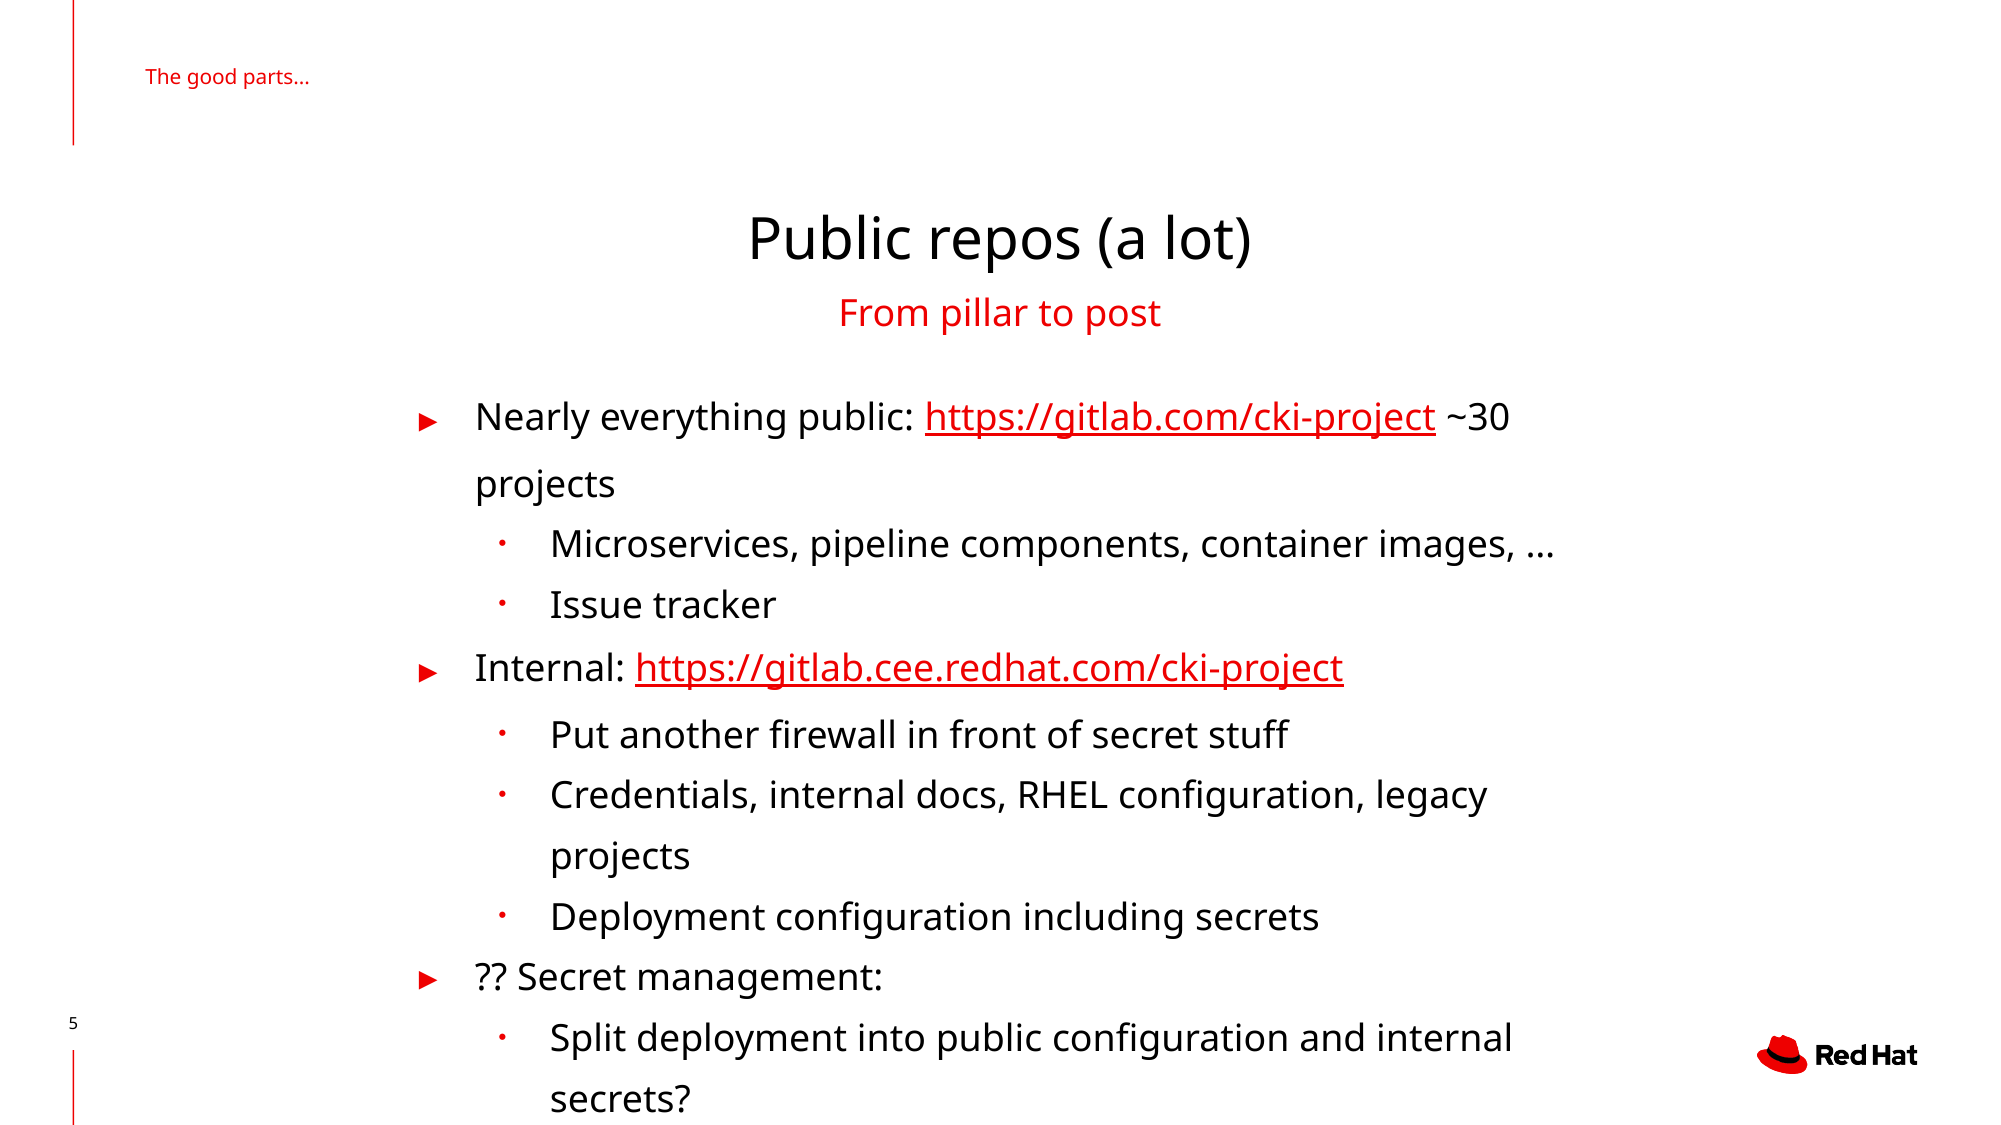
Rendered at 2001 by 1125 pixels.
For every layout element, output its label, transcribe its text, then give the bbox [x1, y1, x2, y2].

slide_number <number> [13, 1012, 134, 1036]
picture [1757, 1035, 1918, 1074]
title Public repos (a lot) [145, 180, 1855, 271]
subtitle The good parts... [73, 9, 919, 143]
subtitle From pillar to post [145, 271, 1855, 320]
list Nearly everything public: https://gitlab.com/cki-project ~30 projects Microservices, pipeline components, container images, … Issue tracker Internal: https://gitlab.cee.redhat.com/cki-project Put another firewall in front of secret stuff Credentials, internal docs, RHEL configuration, legacy projects Deployment configuration including secrets ?? Secret management: Split deployment into public configuration and internal secrets? [399, 375, 1600, 975]
